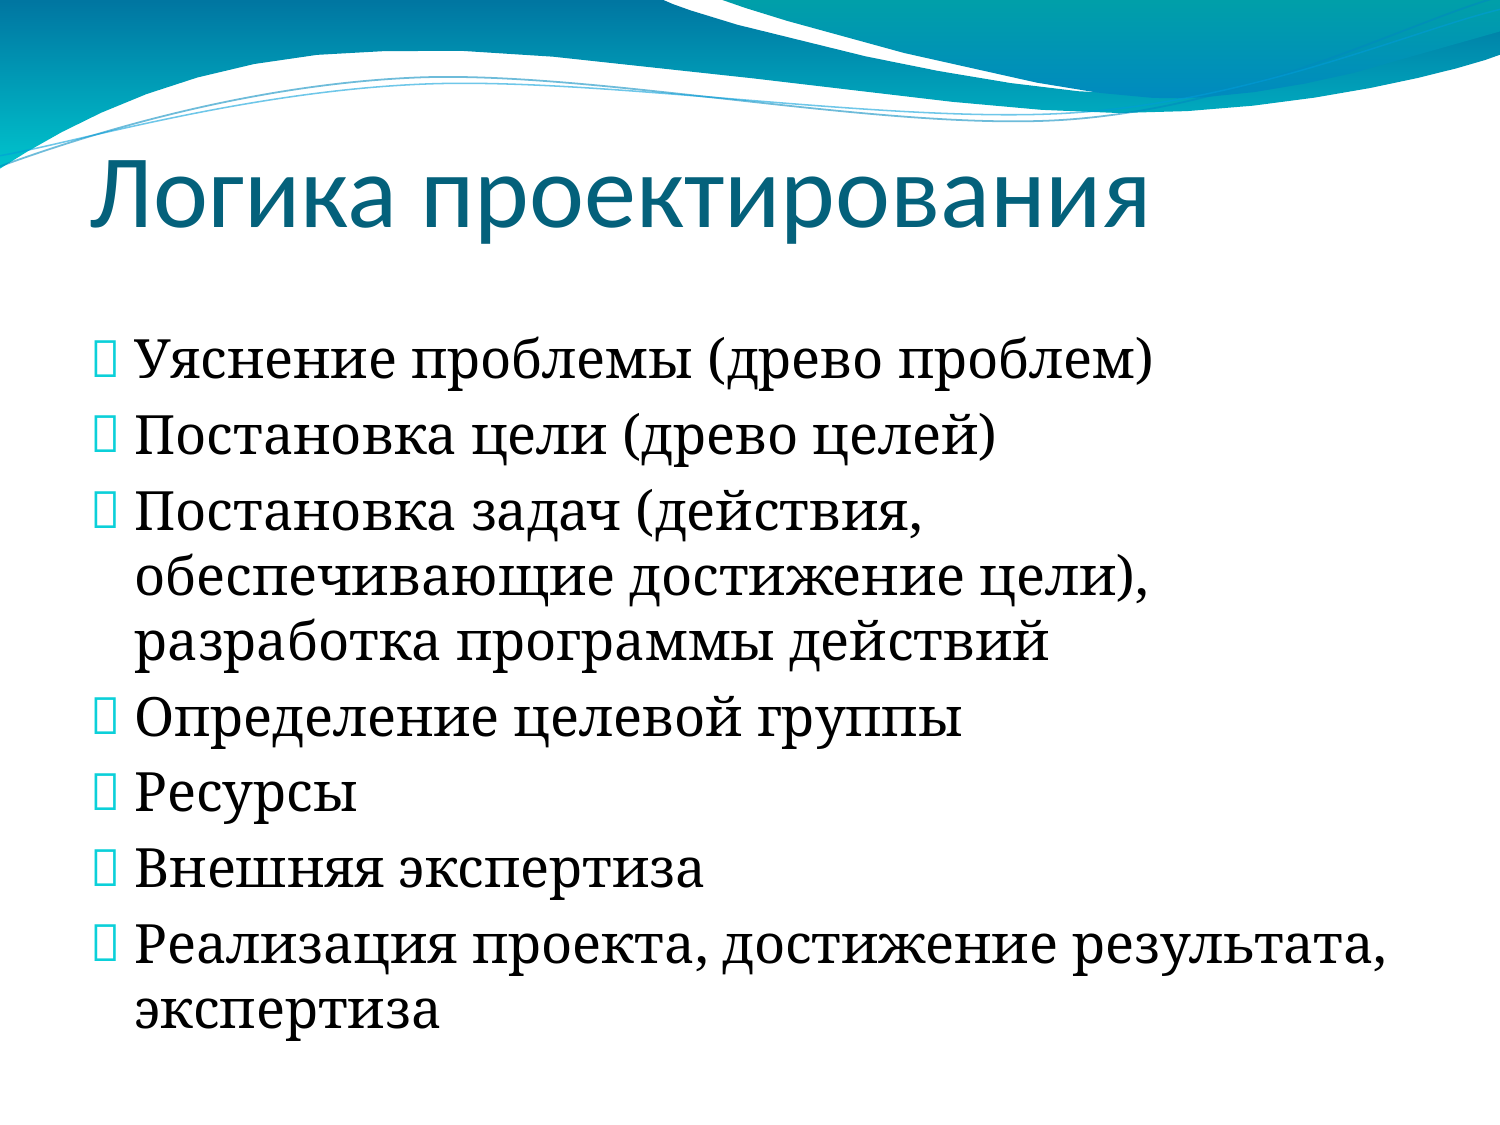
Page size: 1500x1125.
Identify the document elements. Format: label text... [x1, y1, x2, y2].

title Логика проектирования [75, 115, 1425, 304]
list Уяснение проблемы (древо проблем) Постановка цели (древо целей) Постановка задач (действия, обеспечивающие достижение цели), разработка программы действий Определение целевой группы Ресурсы Внешняя экспертиза Реализация проекта, достижение результата, экспертиза [75, 317, 1425, 1038]
